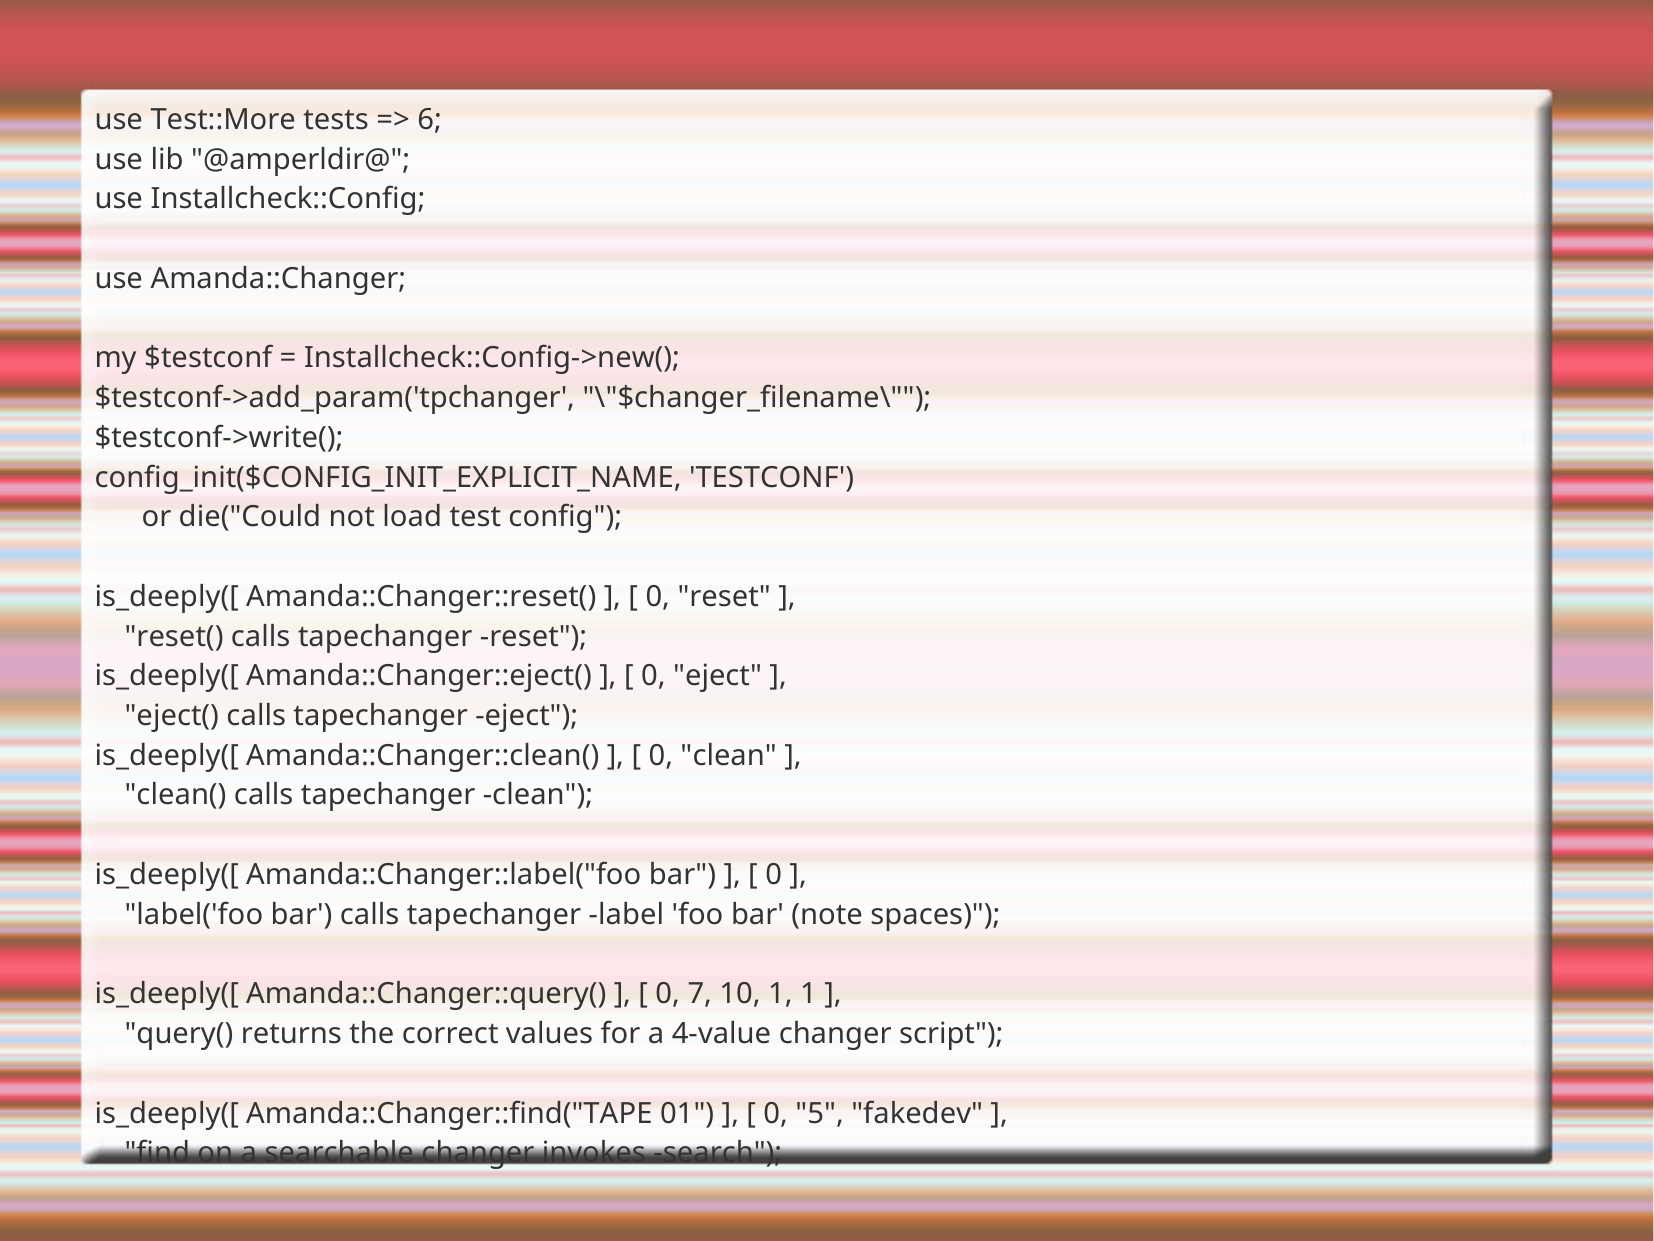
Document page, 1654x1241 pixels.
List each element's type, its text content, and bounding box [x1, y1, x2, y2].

picture [0, 0, 1654, 1241]
list use Test::More tests => 6; use lib "@amperldir@"; use Installcheck::Config; use Amanda::Changer; my $testconf = Installcheck::Config->new(); $testconf->add_param('tpchanger', "\"$changer_filename\""); $testconf->write(); config_init($CONFIG_INIT_EXPLICIT_NAME, 'TESTCONF') or die("Could not load test config"); is_deeply([ Amanda::Changer::reset() ], [ 0, "reset" ], "reset() calls tapechanger -reset"); is_deeply([ Amanda::Changer::eject() ], [ 0, "eject" ], "eject() calls tapechanger -eject"); is_deeply([ Amanda::Changer::clean() ], [ 0, "clean" ], "clean() calls tapechanger -clean"); is_deeply([ Amanda::Changer::label("foo bar") ], [ 0 ], "label('foo bar') calls tapechanger -label 'foo bar' (note spaces)"); is_deeply([ Amanda::Changer::query() ], [ 0, 7, 10, 1, 1 ], "query() returns the correct values for a 4-value changer script"); is_deeply([ Amanda::Changer::find("TAPE 01") ], [ 0, "5", "fakedev" ], "find on a searchable changer invokes -search"); [82, 98, 1571, 1163]
